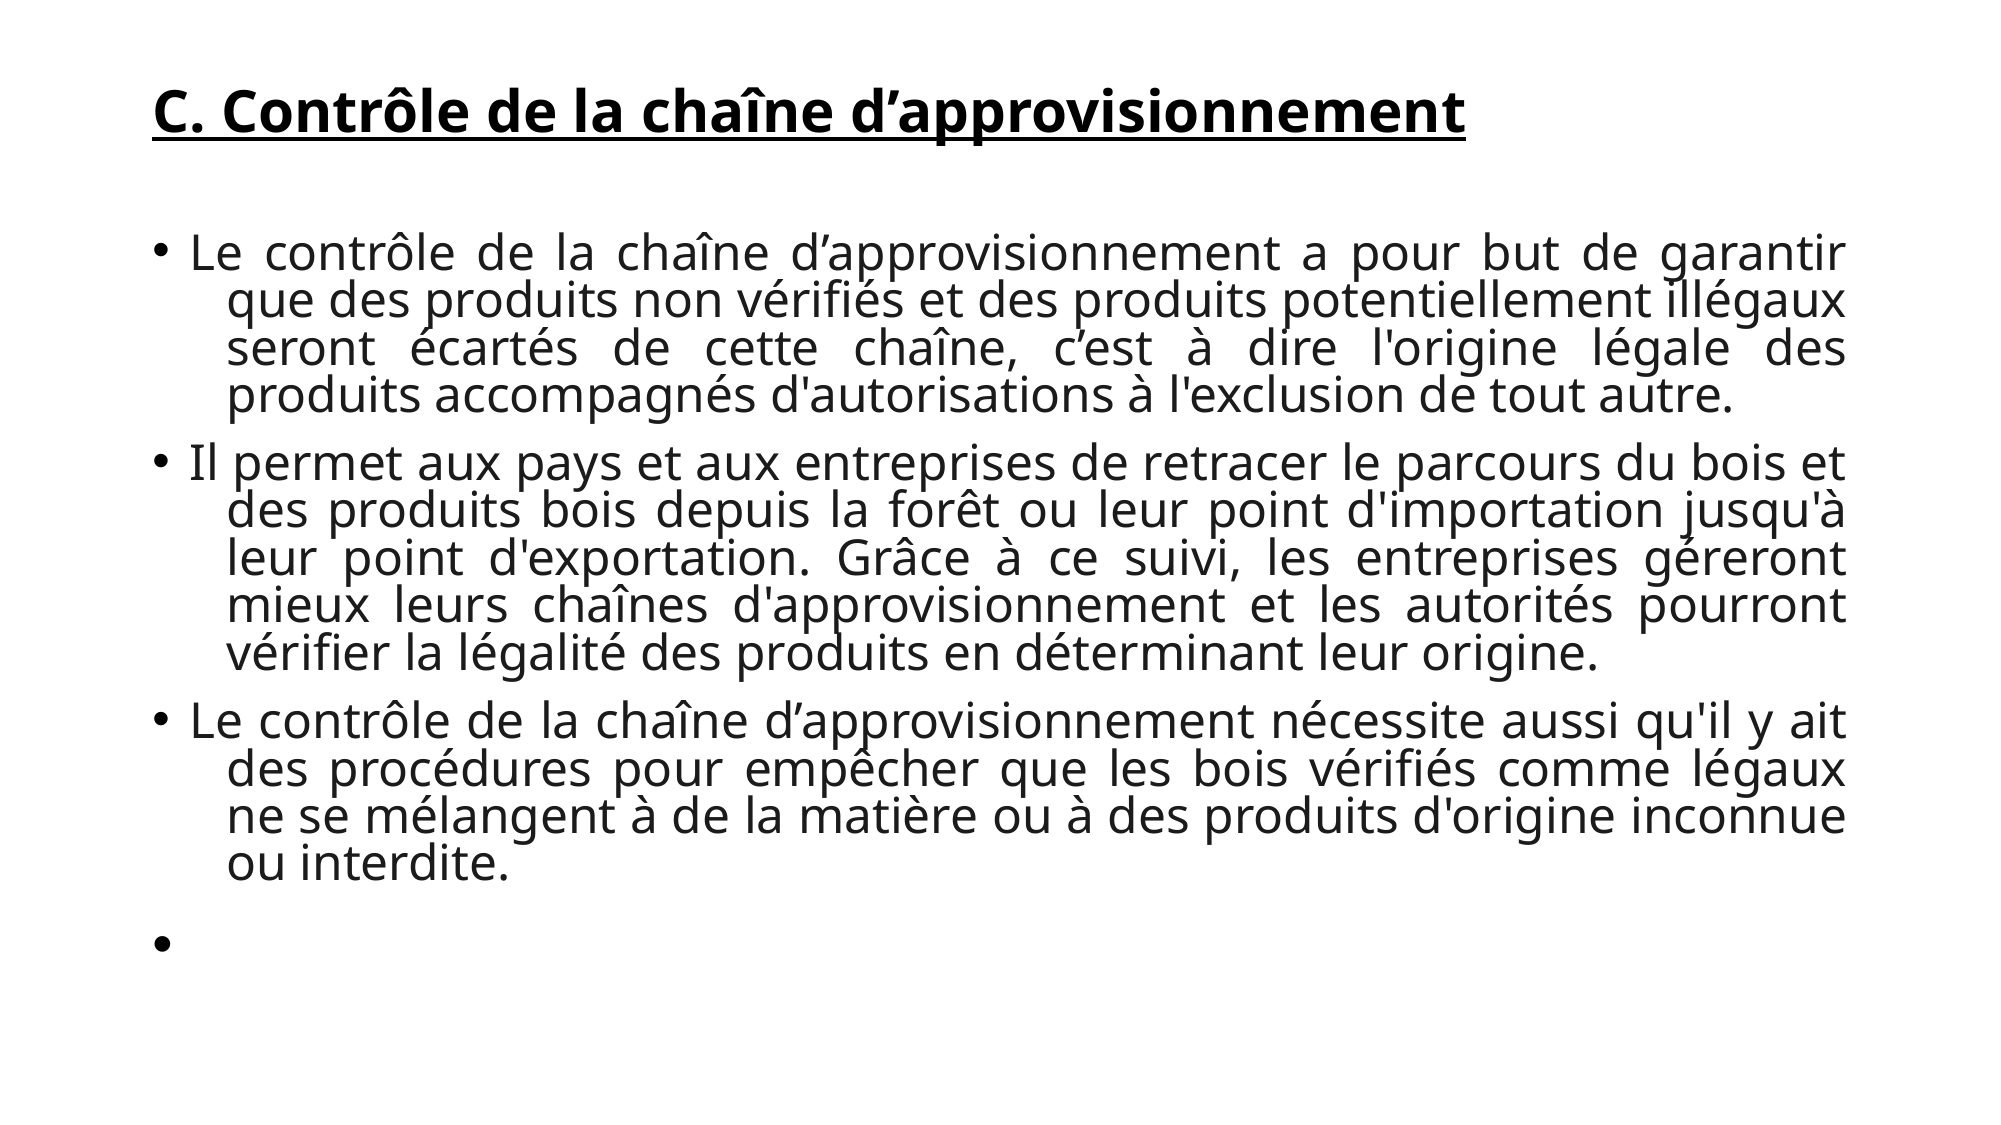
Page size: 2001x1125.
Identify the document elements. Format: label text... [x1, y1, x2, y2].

title C. Contrôle de la chaîne d’approvisionnement [137, 59, 1863, 224]
list Le contrôle de la chaîne d’approvisionnement a pour but de garantir que des produits non vérifiés et des produits potentiellement illégaux seront écartés de cette chaîne, c’est à dire l'origine légale des produits accompagnés d'autorisations à l'exclusion de tout autre. Il permet aux pays et aux entreprises de retracer le parcours du bois et des produits bois depuis la forêt ou leur point d'importation jusqu'à leur point d'exportation. Grâce à ce suivi, les entreprises géreront mieux leurs chaînes d'approvisionnement et les autorités pourront vérifier la légalité des produits en déterminant leur origine. Le contrôle de la chaîne d’approvisionnement nécessite aussi qu'il y ait des procédures pour empêcher que les bois vérifiés comme légaux ne se mélangent à de la matière ou à des produits d'origine inconnue ou interdite. [137, 224, 1863, 939]
